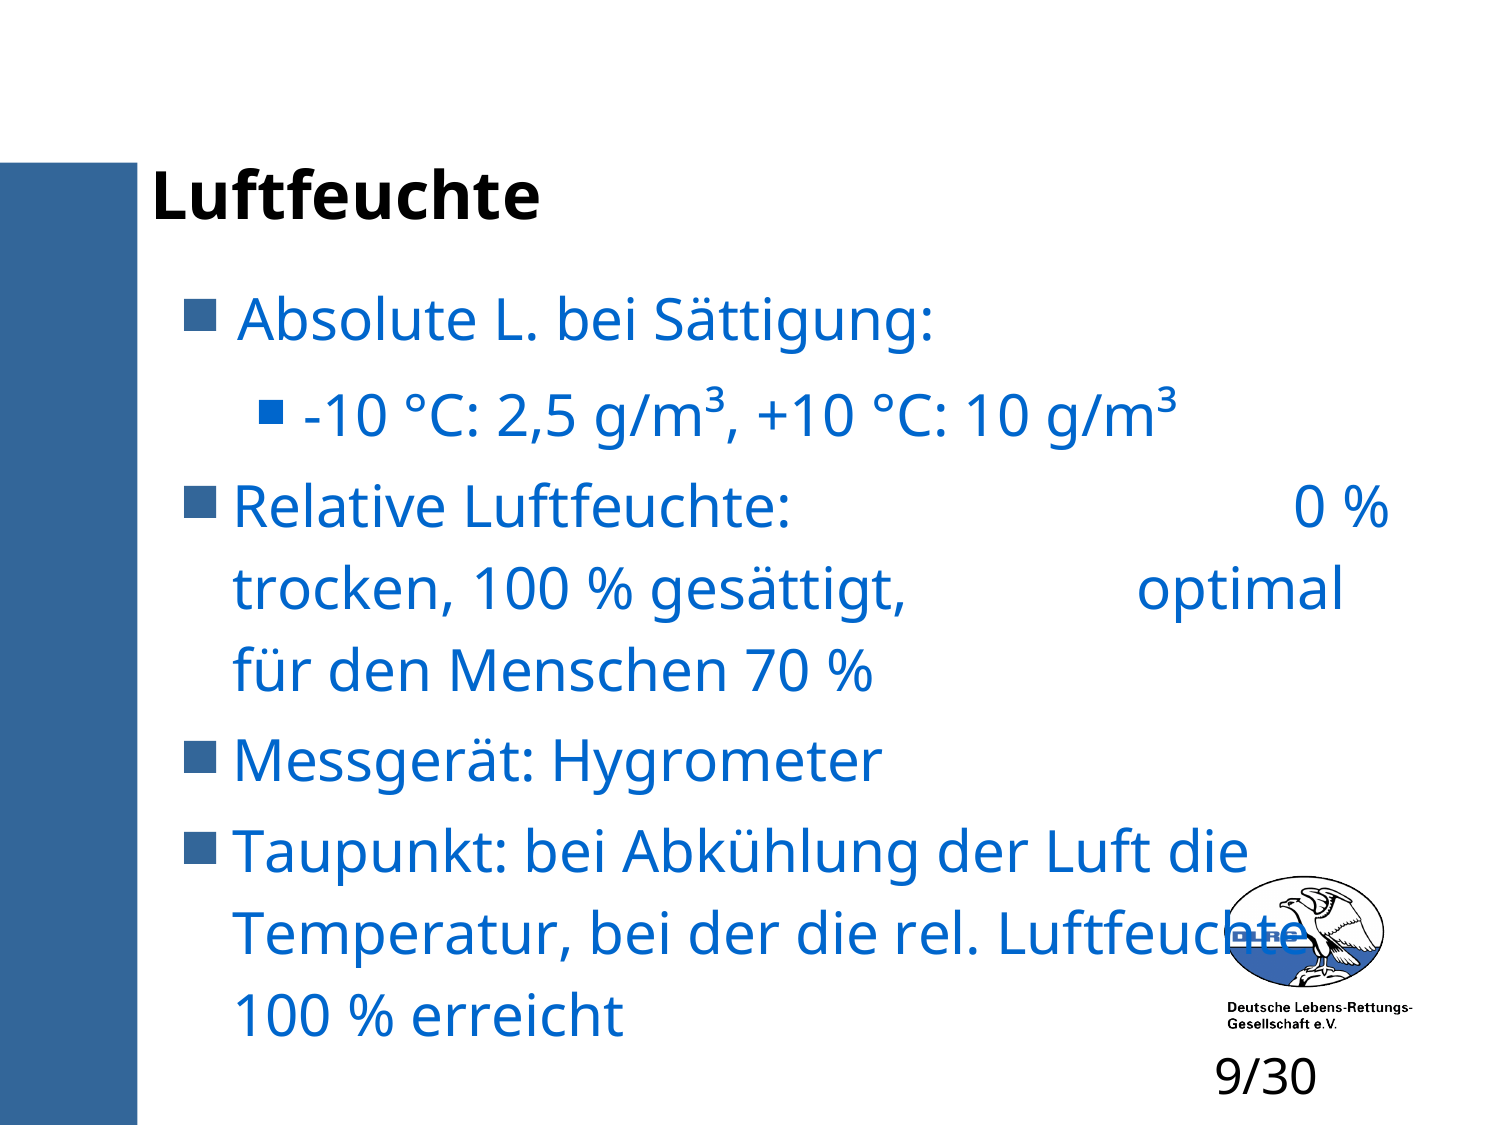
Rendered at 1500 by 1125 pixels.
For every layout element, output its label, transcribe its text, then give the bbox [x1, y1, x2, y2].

list Absolute L. bei Sättigung: -10 °C: 2,5 g/m³, +10 °C: 10 g/m³ Relative Luftfeuchte: 0 % trocken, 100 % gesättigt, optimal für den Menschen 70 % Messgerät: Hygrometer Taupunkt: bei Abkühlung der Luft die Temperatur, bei der die rel. Luftfeuchte 100 % erreicht [184, 276, 1423, 1125]
text_box [680, 588, 710, 659]
title Luftfeuchte [150, 101, 1423, 286]
text_box <Nummer>/30 [1199, 1048, 1500, 1119]
